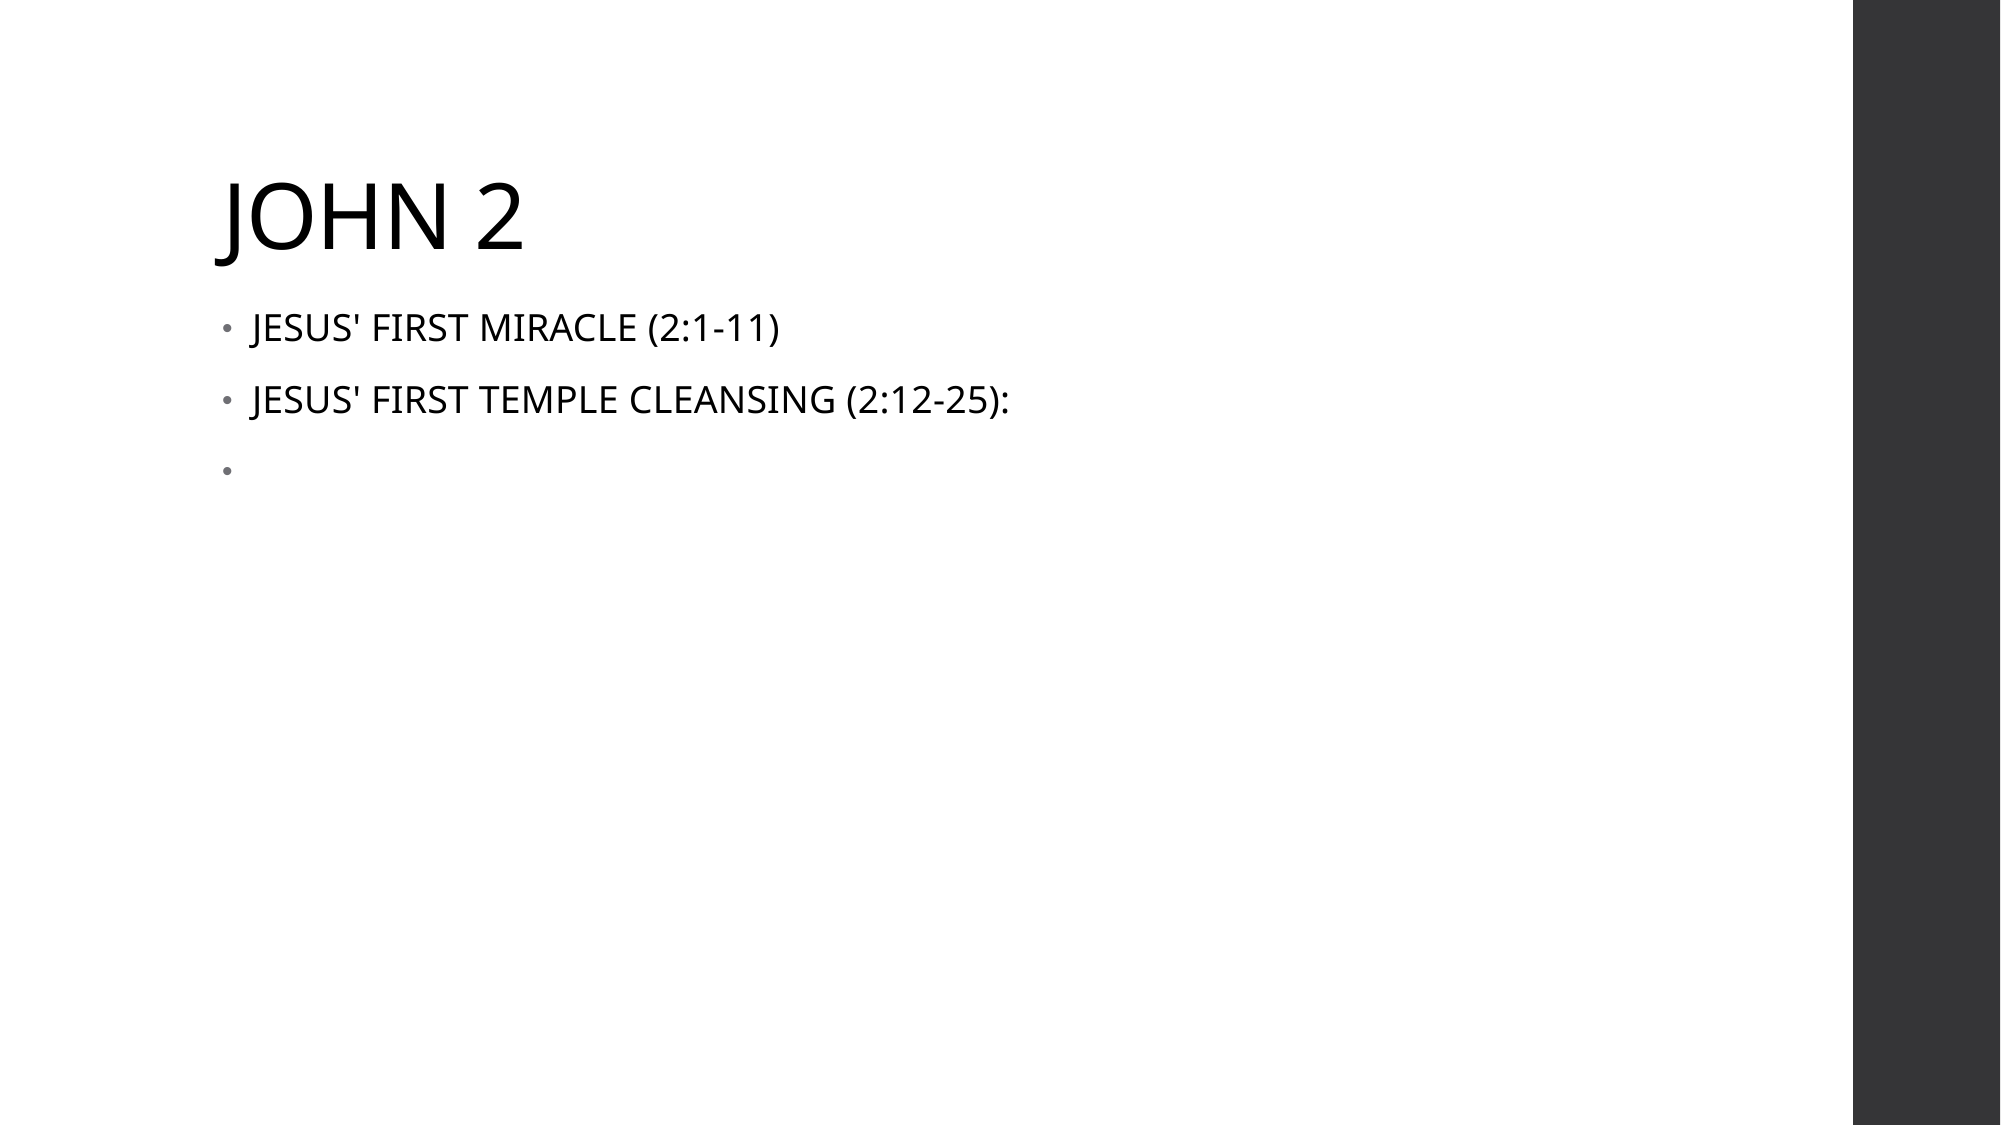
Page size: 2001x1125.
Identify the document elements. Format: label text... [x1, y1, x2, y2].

title JOHN 2 [206, 60, 1797, 278]
list JESUS' FIRST MIRACLE (2:1-11) JESUS' FIRST TEMPLE CLEANSING (2:12-25): [206, 299, 1617, 1014]
